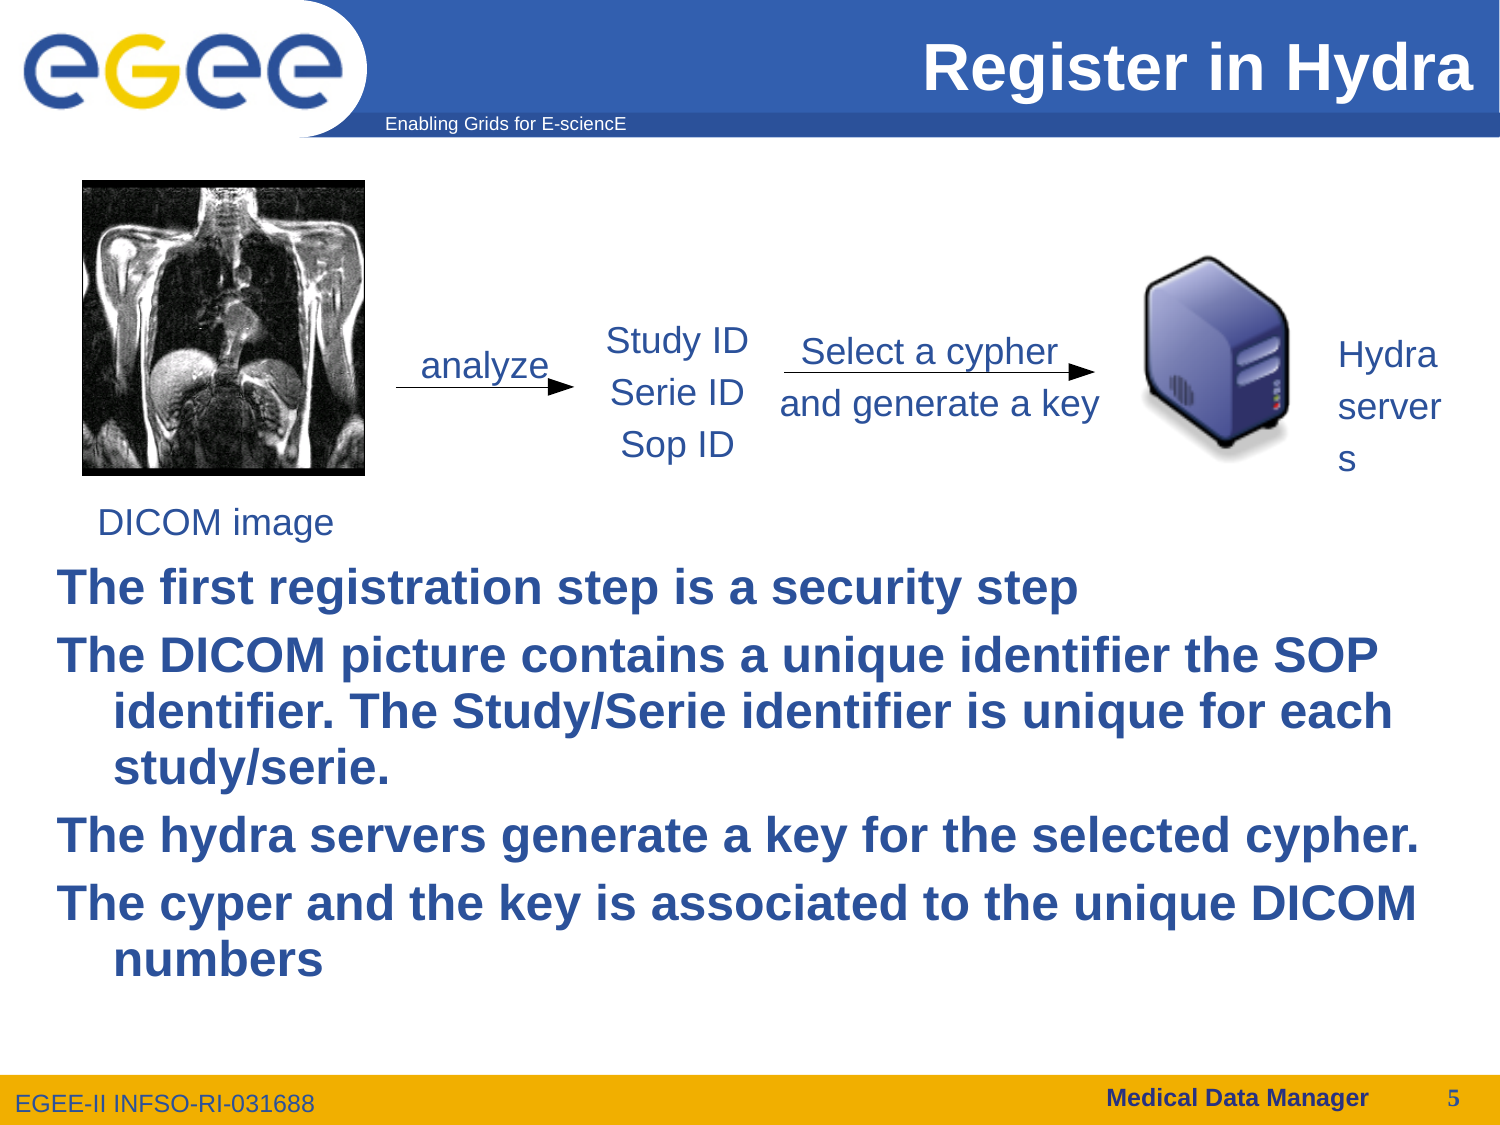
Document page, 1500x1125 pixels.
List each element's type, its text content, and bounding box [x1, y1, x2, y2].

text_box Study ID Serie ID Sop ID [590, 302, 765, 463]
picture [82, 180, 365, 476]
title Register in Hydra [369, 18, 1475, 117]
list The first registration step is a security step The DICOM picture contains a unique identifier the SOP identifier. The Study/Serie identifier is unique for each study/serie. The hydra servers generate a key for the selected cypher. The cyper and the key is associated to the unique DICOM numbers [56, 559, 1466, 1125]
text_box DICOM image [82, 484, 370, 545]
text_box Hydra servers [1323, 316, 1475, 425]
picture [1133, 249, 1307, 490]
picture [18, 30, 349, 112]
